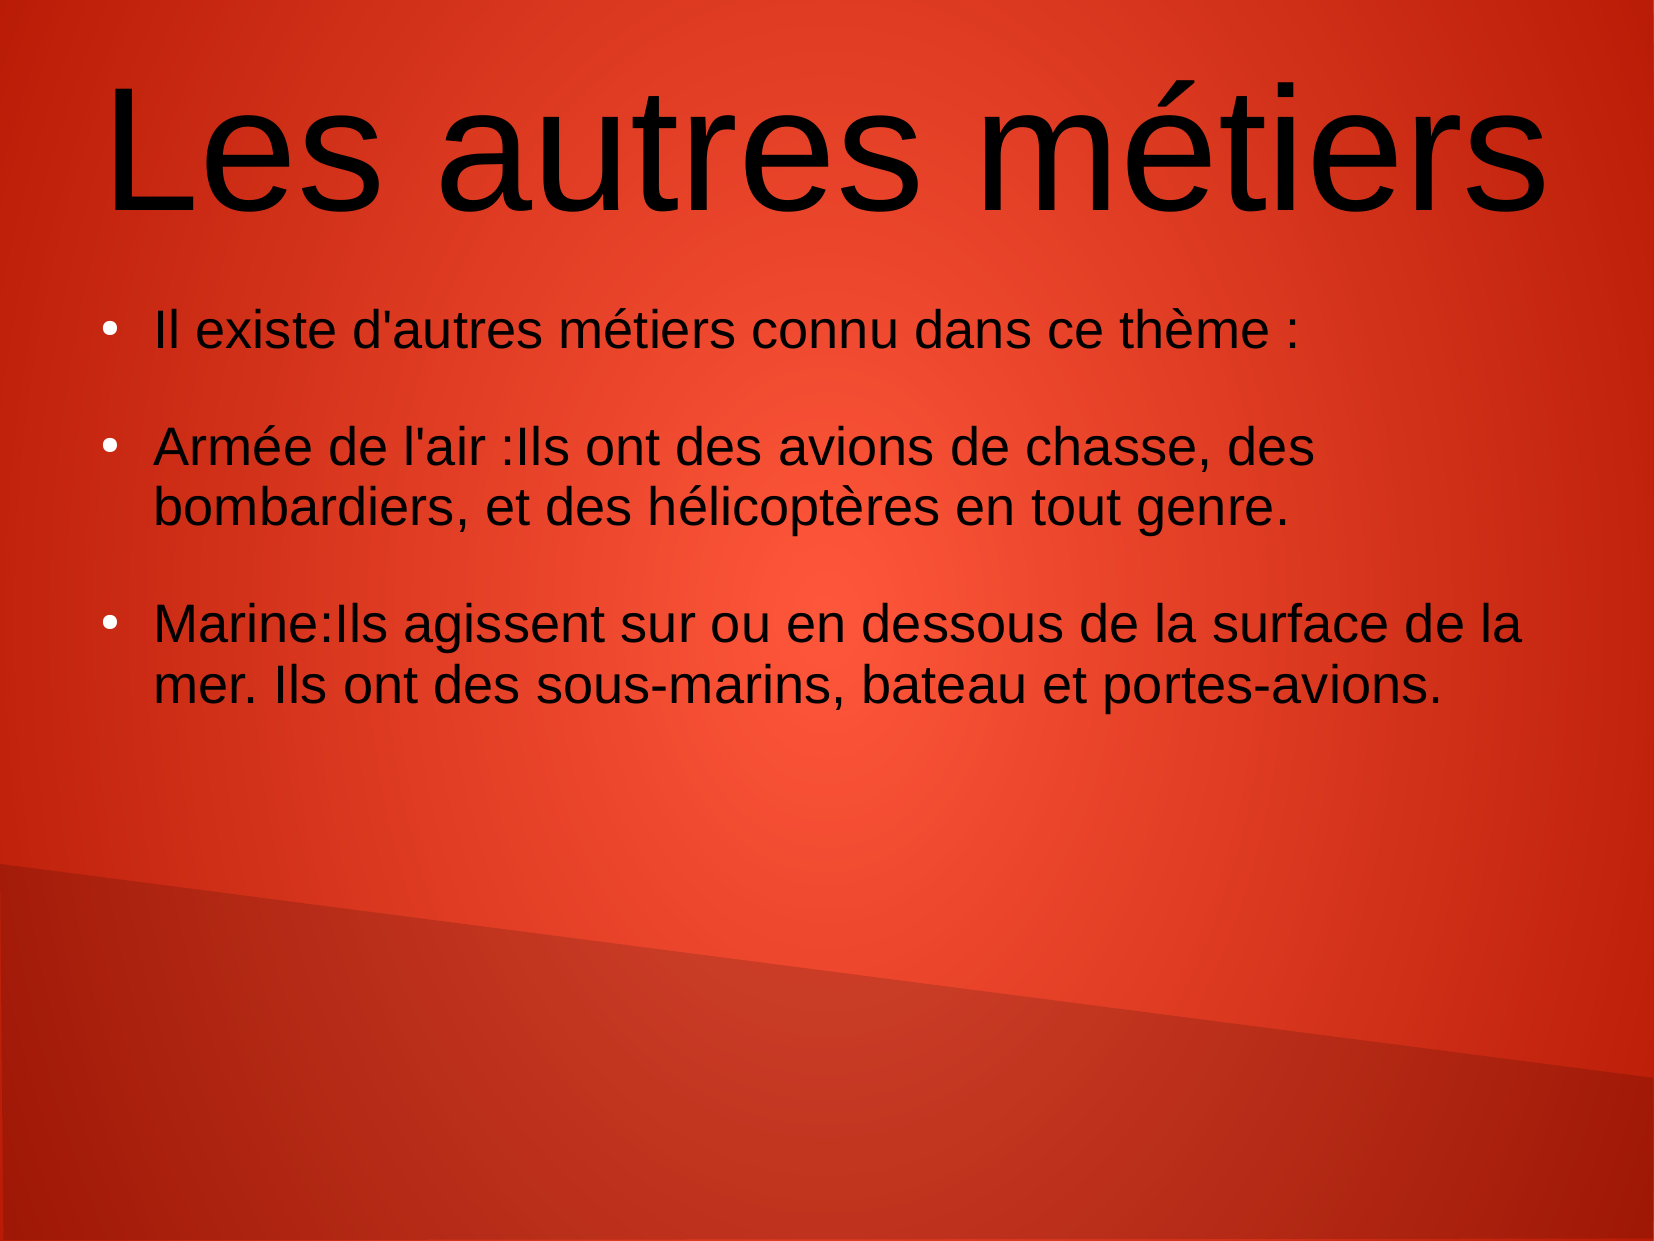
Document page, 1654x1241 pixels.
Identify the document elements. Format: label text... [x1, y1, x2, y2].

list Il existe d'autres métiers connu dans ce thème : Armée de l'air :Ils ont des avions de chasse, des bombardiers, et des hélicoptères en tout genre. Marine:Ils agissent sur ou en dessous de la surface de la mer. Ils ont des sous-marins, bateau et portes-avions. [82, 299, 1571, 1019]
title Les autres métiers [82, 47, 1571, 252]
